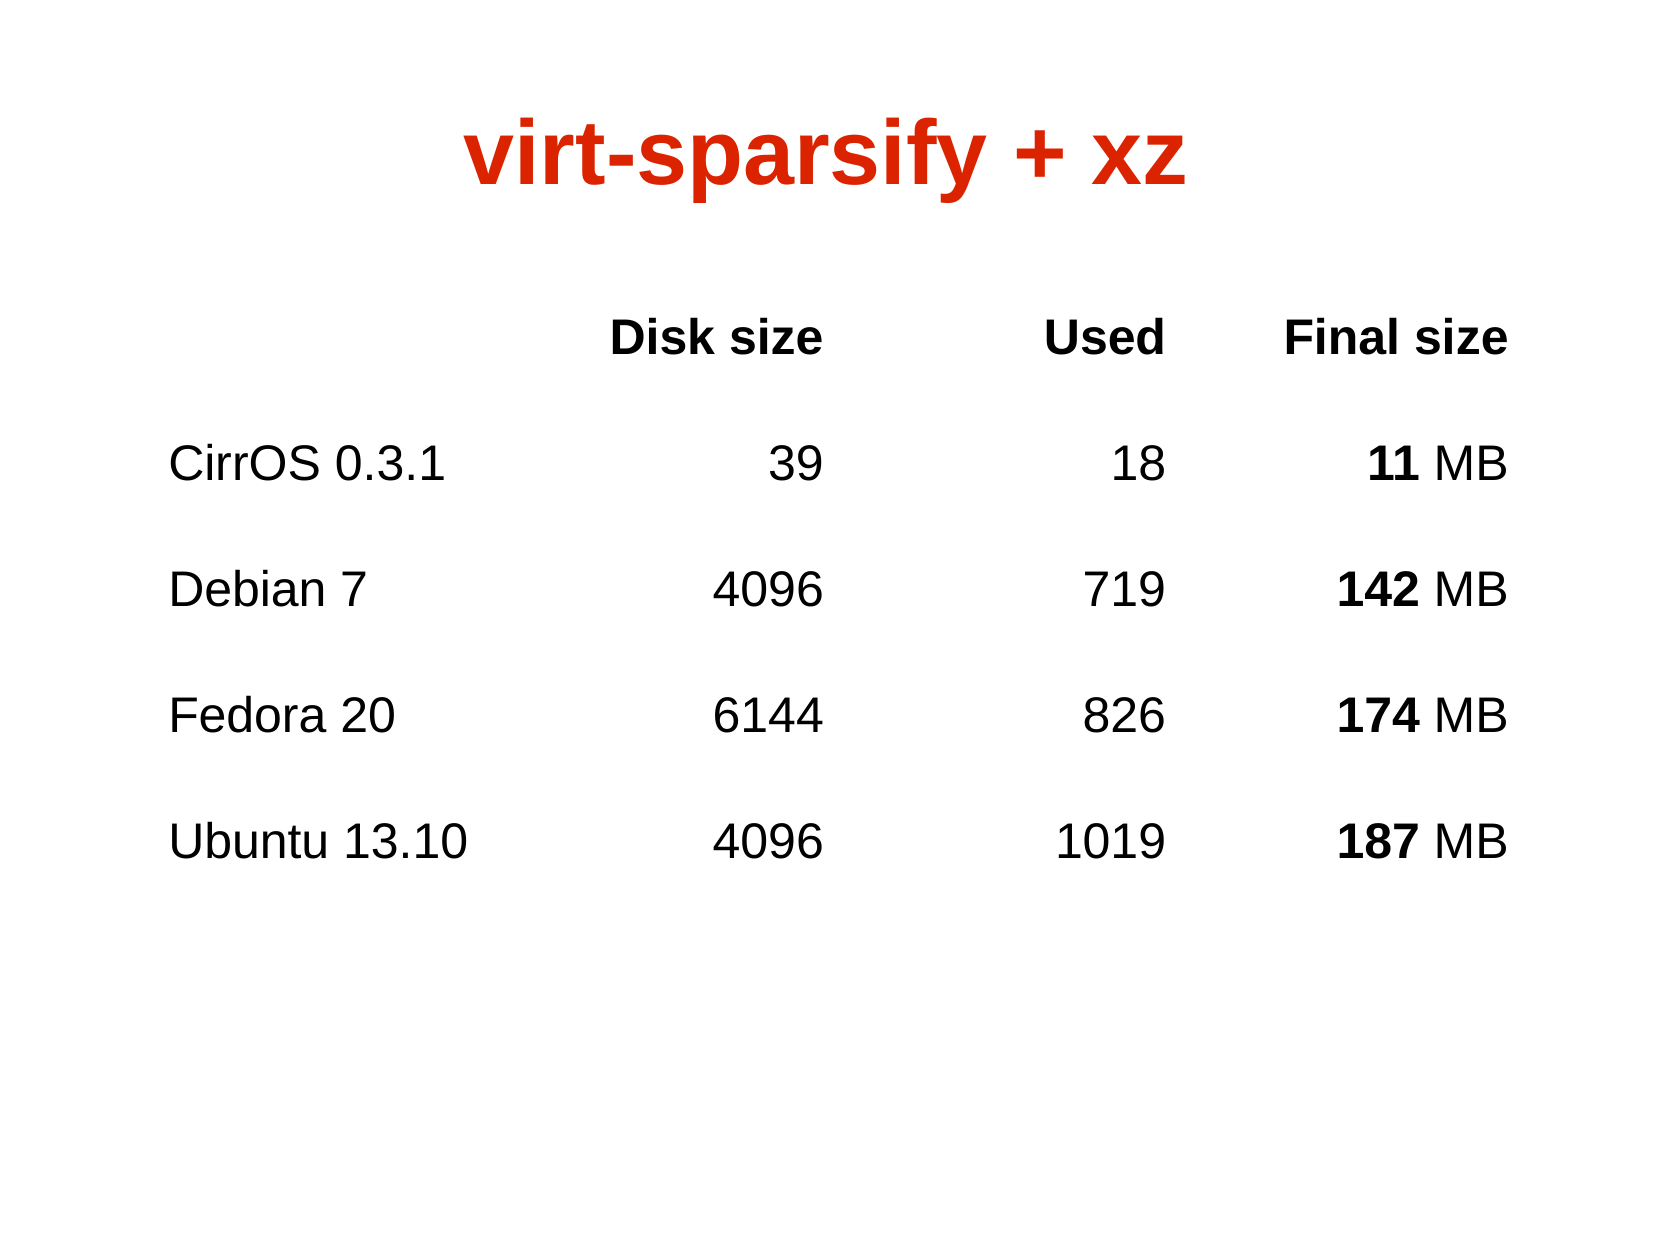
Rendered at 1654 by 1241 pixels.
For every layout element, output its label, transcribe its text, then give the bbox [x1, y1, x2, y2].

table_header [154, 302, 496, 427]
table_cell 39 [497, 428, 838, 554]
table_cell 719 [838, 554, 1181, 680]
table_cell 142 MB [1182, 555, 1523, 680]
table_cell Fedora 20 [154, 681, 496, 806]
title virt-sparsify + xz [82, 49, 1571, 257]
table_header Used [839, 302, 1181, 427]
table_header Disk size [497, 302, 838, 427]
table_header Final size [1182, 302, 1523, 427]
table_cell CirrOS 0.3.1 [154, 428, 496, 554]
table_cell 1019 [839, 807, 1181, 933]
table_cell 174 MB [1182, 681, 1523, 806]
table_cell 187 MB [1182, 807, 1523, 933]
table_cell 4096 [497, 554, 838, 680]
table_cell 4096 [497, 807, 838, 933]
table_cell 6144 [497, 680, 838, 806]
table_cell Ubuntu 13.10 [154, 807, 496, 933]
table_cell 18 [838, 428, 1181, 554]
table_cell 826 [838, 680, 1181, 806]
table_cell Debian 7 [154, 555, 496, 680]
table_cell 11 MB [1182, 428, 1523, 554]
